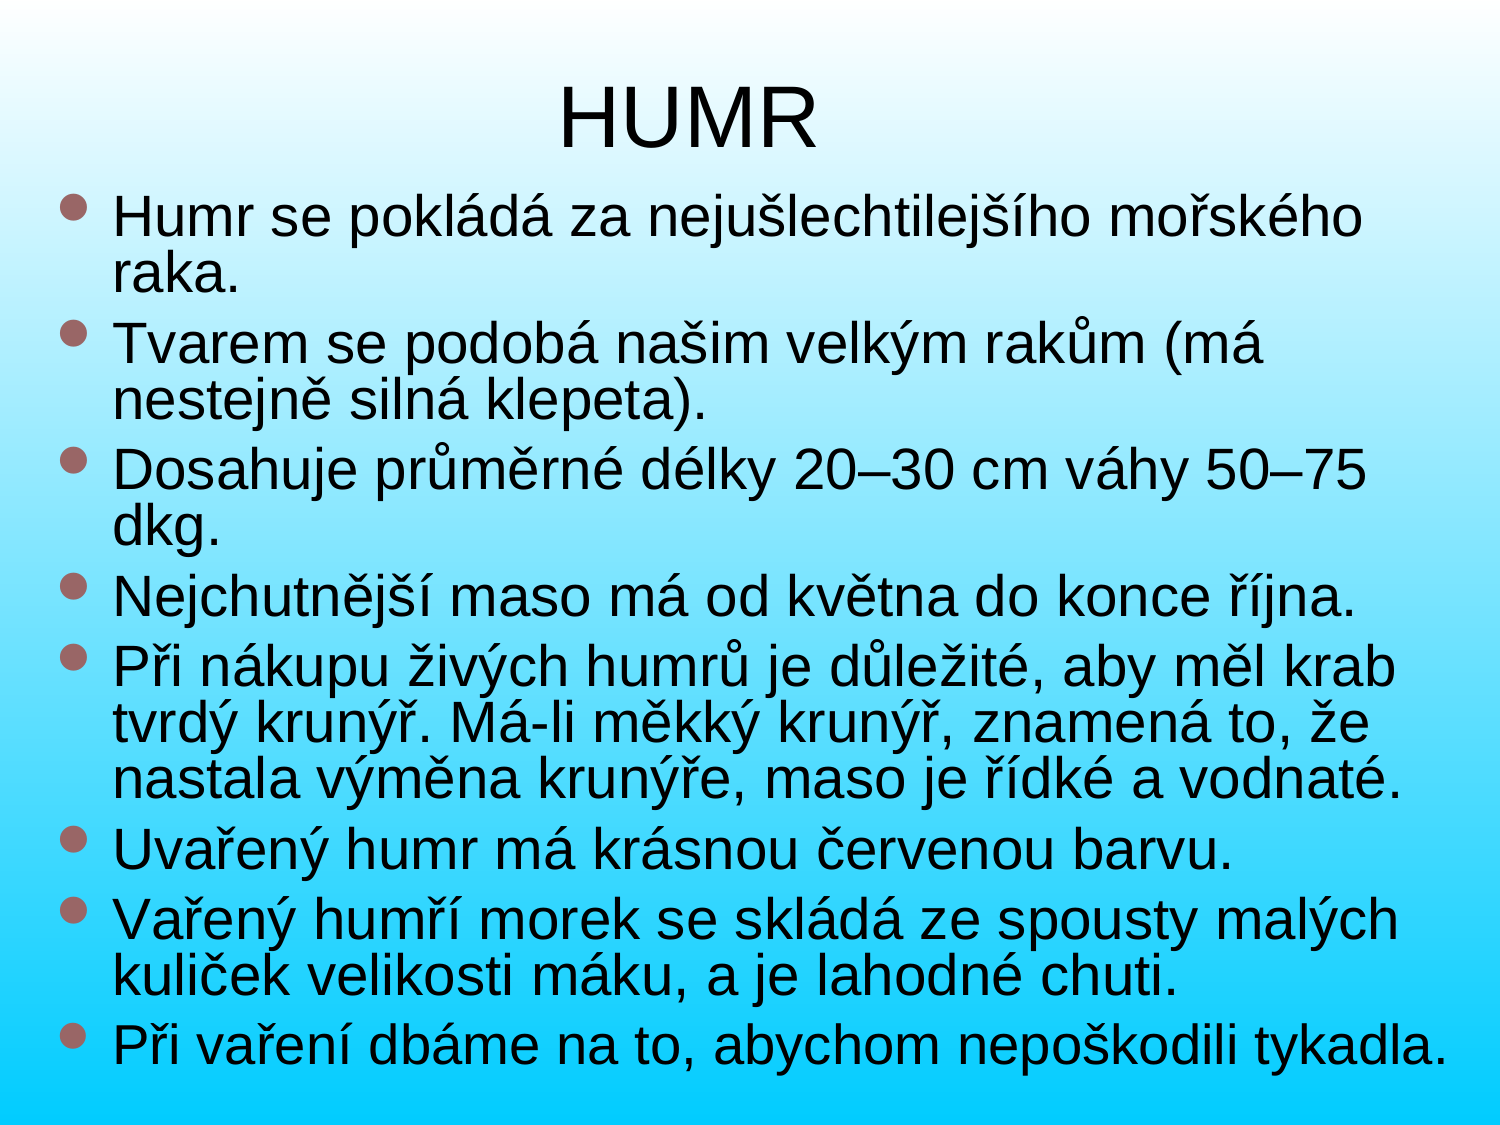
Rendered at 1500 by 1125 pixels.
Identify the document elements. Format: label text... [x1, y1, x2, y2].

title HUMR [31, 37, 1347, 188]
list Humr se pokládá za nejušlechtilejšího mořského raka. Tvarem se podobá našim velkým rakům (má nestejně silná klepeta). Dosahuje průměrné délky 20–30 cm váhy 50–75 dkg. Nejchutnější maso má od května do konce října. Při nákupu živých humrů je důležité, aby měl krab tvrdý krunýř. Má-li měkký krunýř, znamená to, že nastala výměna krunýře, maso je řídké a vodnaté. Uvařený humr má krásnou červenou barvu. Vařený humří morek se skládá ze spousty malých kuliček velikosti máku, a je lahodné chuti. Při vaření dbáme na to, abychom nepoškodili tykadla. [41, 184, 1500, 1125]
